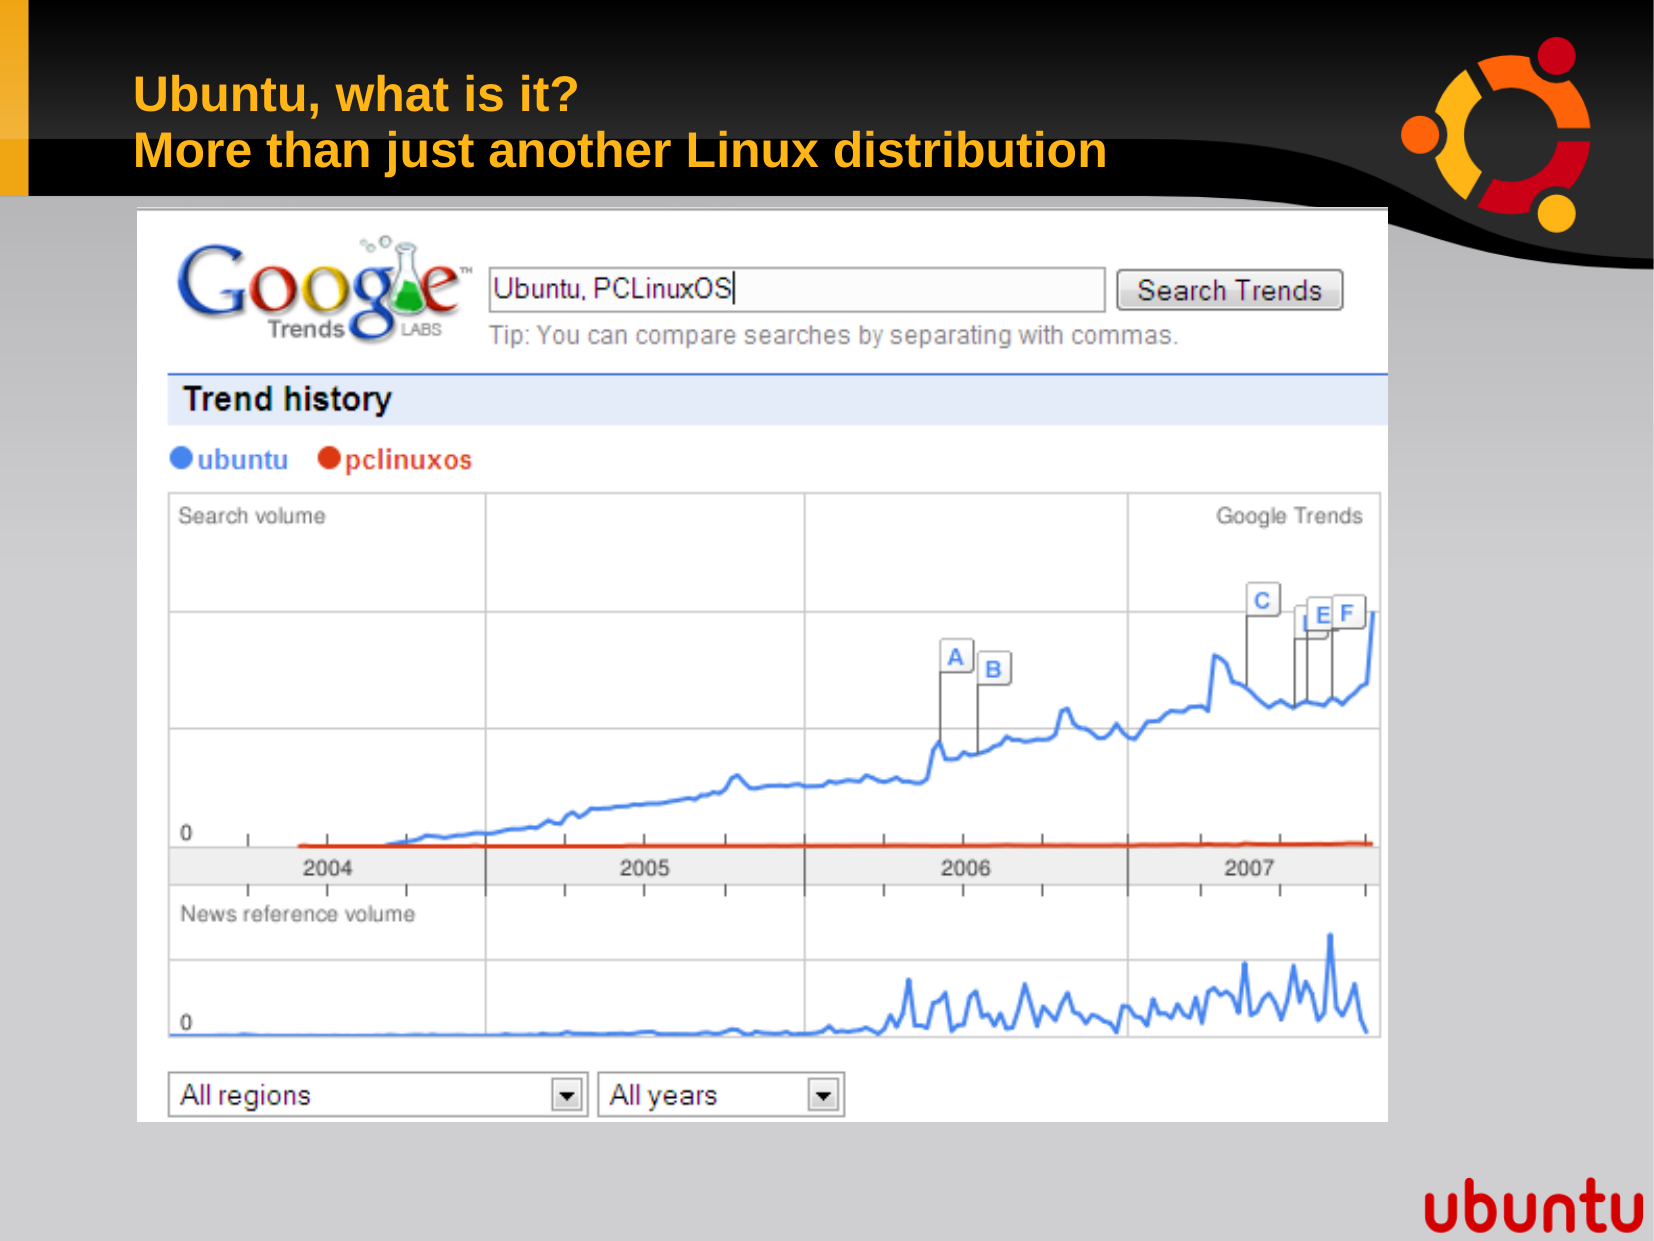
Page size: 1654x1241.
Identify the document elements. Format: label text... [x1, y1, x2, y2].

picture [0, 0, 1654, 1241]
text_box Ubuntu, what is it? More than just another Linux distribution [118, 59, 1211, 186]
